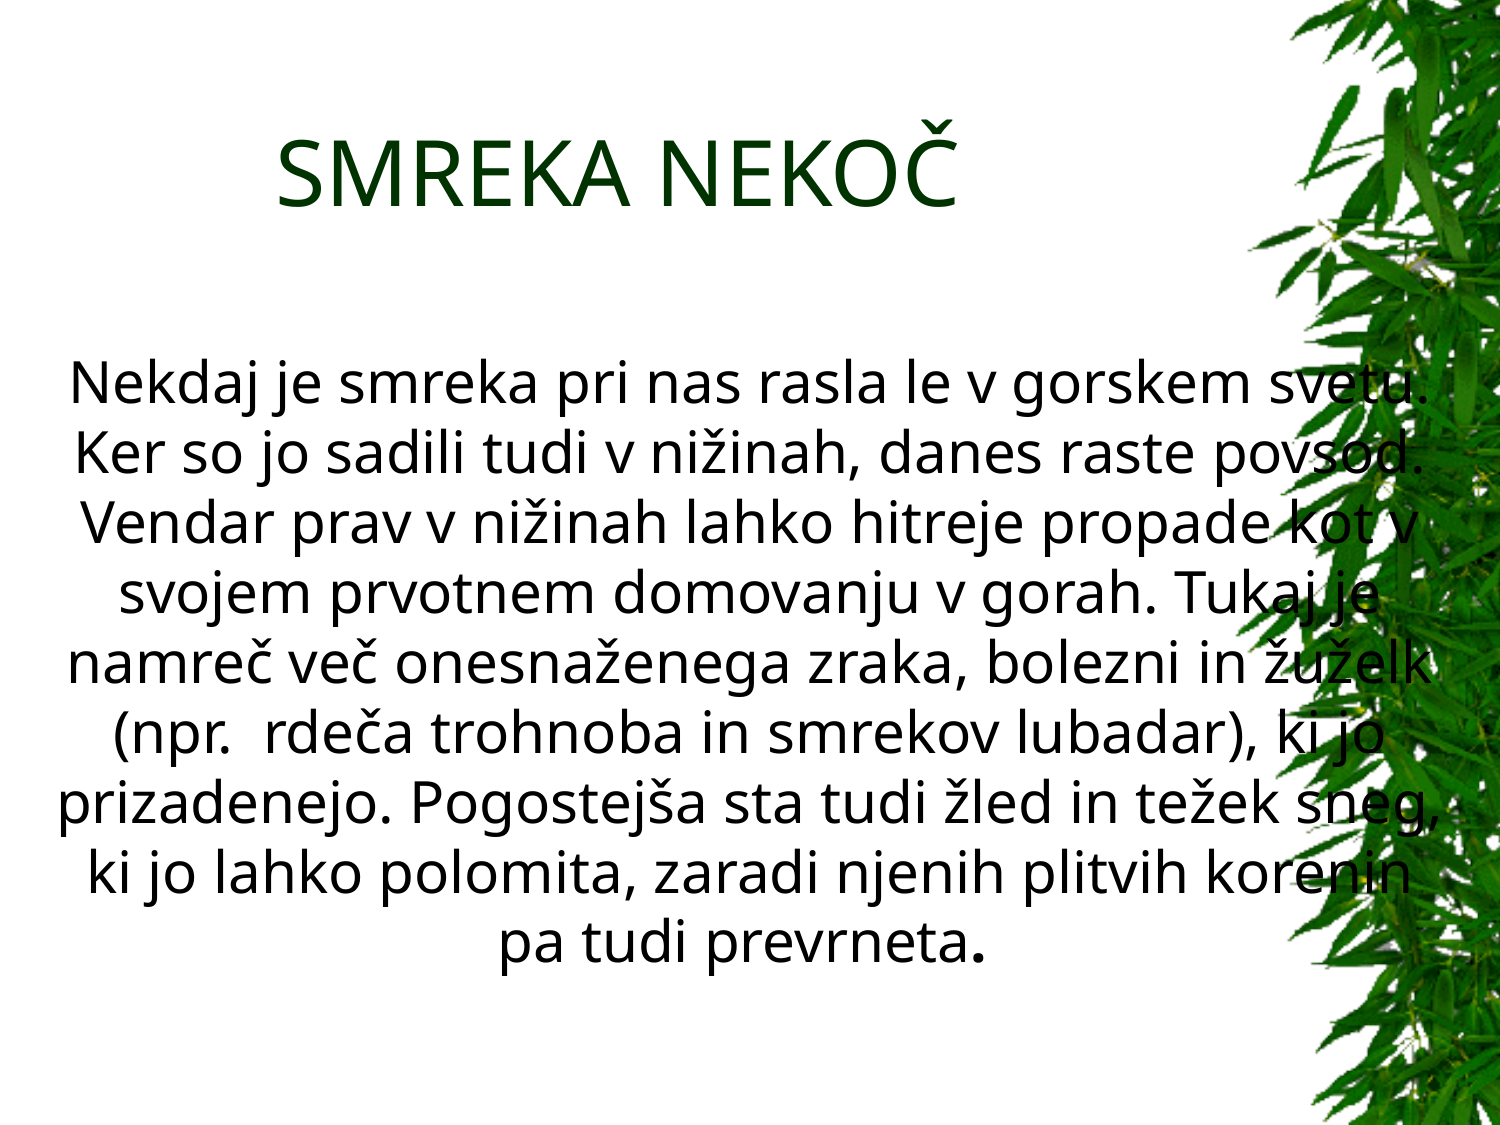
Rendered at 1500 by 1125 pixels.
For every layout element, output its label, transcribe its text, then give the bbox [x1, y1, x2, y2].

text_box Nekdaj je smreka pri nas rasla le v gorskem svetu. Ker so jo sadili tudi v nižinah, danes raste povsod. Vendar prav v nižinah lahko hitreje propade kot v svojem prvotnem domovanju v gorah. Tukaj je namreč več onesnaženega zraka, bolezni in žuželk (npr. rdeča trohnoba in smrekov lubadar), ki jo prizadenejo. Pogostejša sta tudi žled in težek sneg, ki jo lahko polomita, zaradi njenih plitvih korenin pa tudi prevrneta. [37, 337, 1463, 1053]
picture [1206, 0, 1500, 1125]
title SMREKA NEKOČ [37, 107, 1263, 233]
